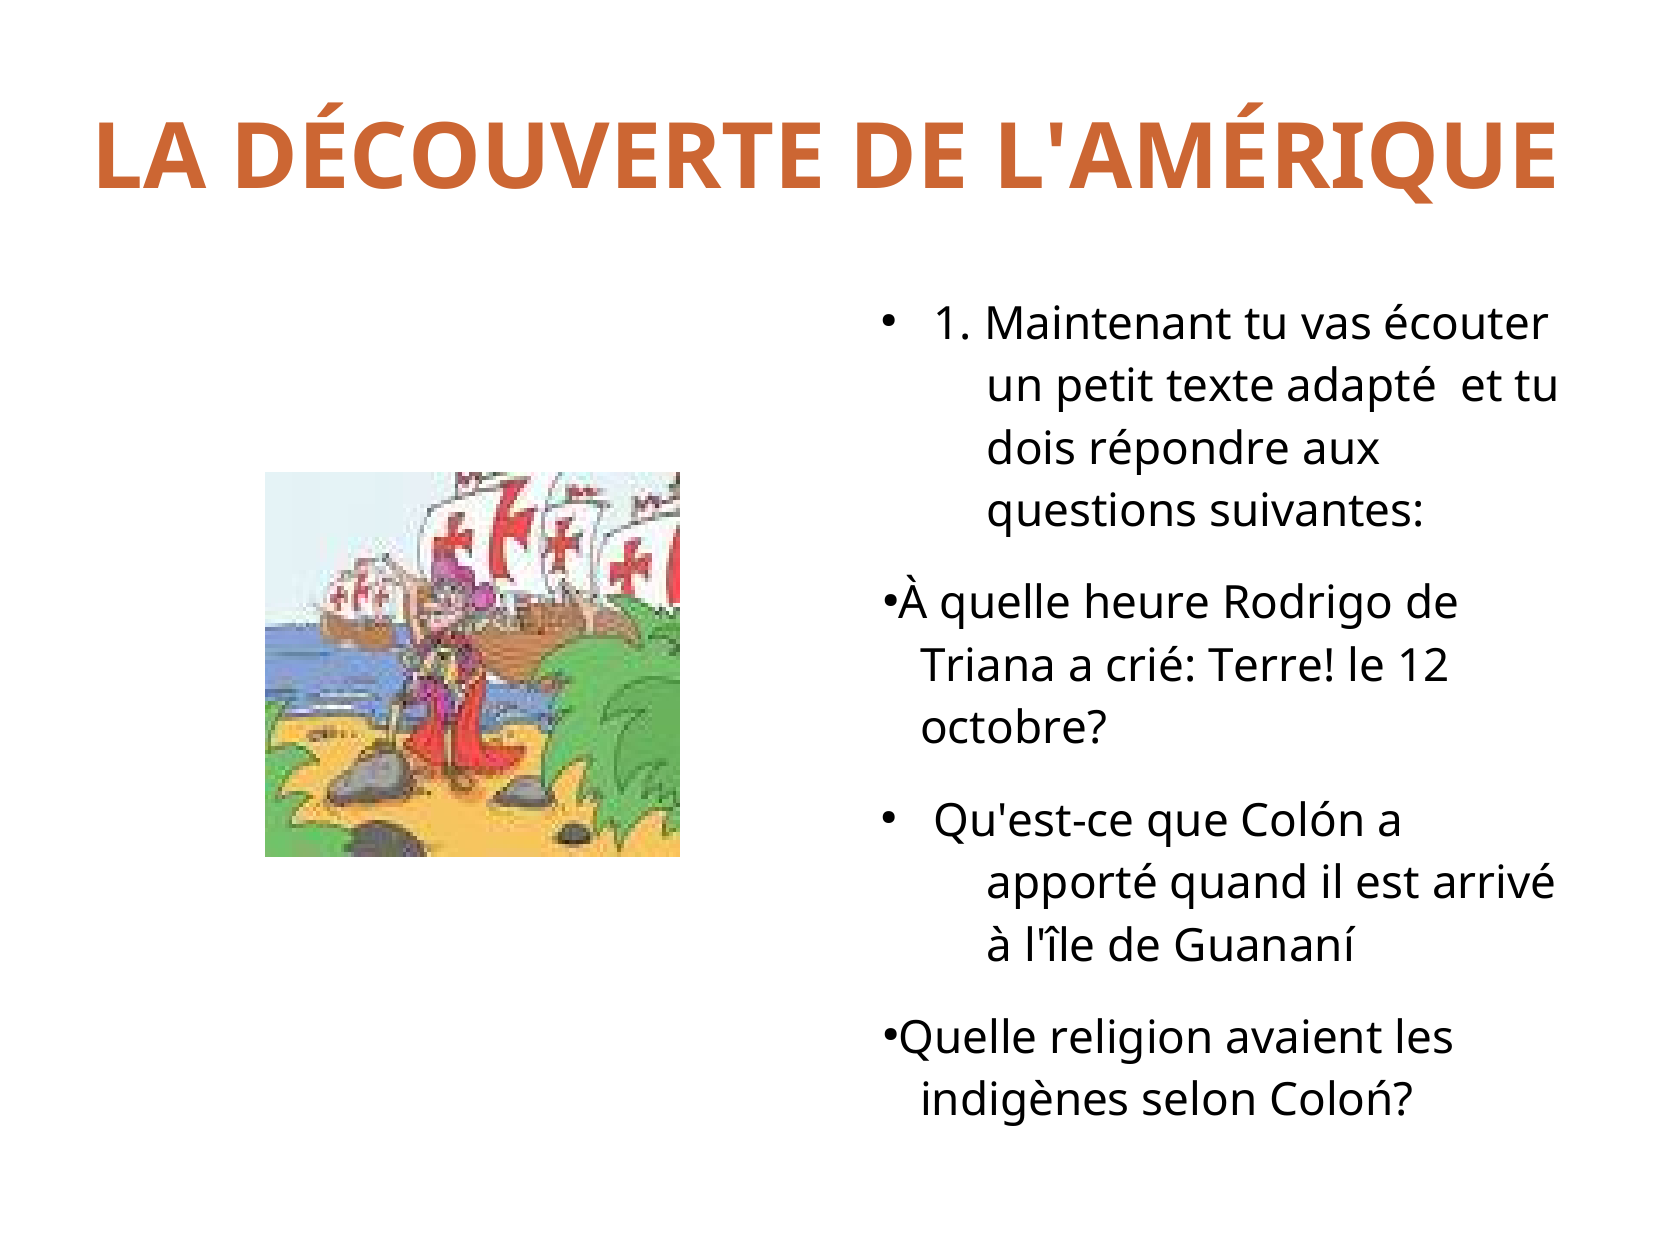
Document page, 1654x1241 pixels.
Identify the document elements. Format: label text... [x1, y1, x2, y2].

picture [265, 472, 680, 857]
list 1. Maintenant tu vas écouter un petit texte adapté et tu dois répondre aux questions suivantes: À quelle heure Rodrigo de Triana a crié: Terre! le 12 octobre? Qu'est-ce que Colón a apporté quand il est arrivé à l'île de Guananí Quelle religion avaient les indigènes selon Coloń? [845, 290, 1572, 1109]
title LA DÉCOUVERTE DE L'AMÉRIQUE [82, 41, 1571, 265]
